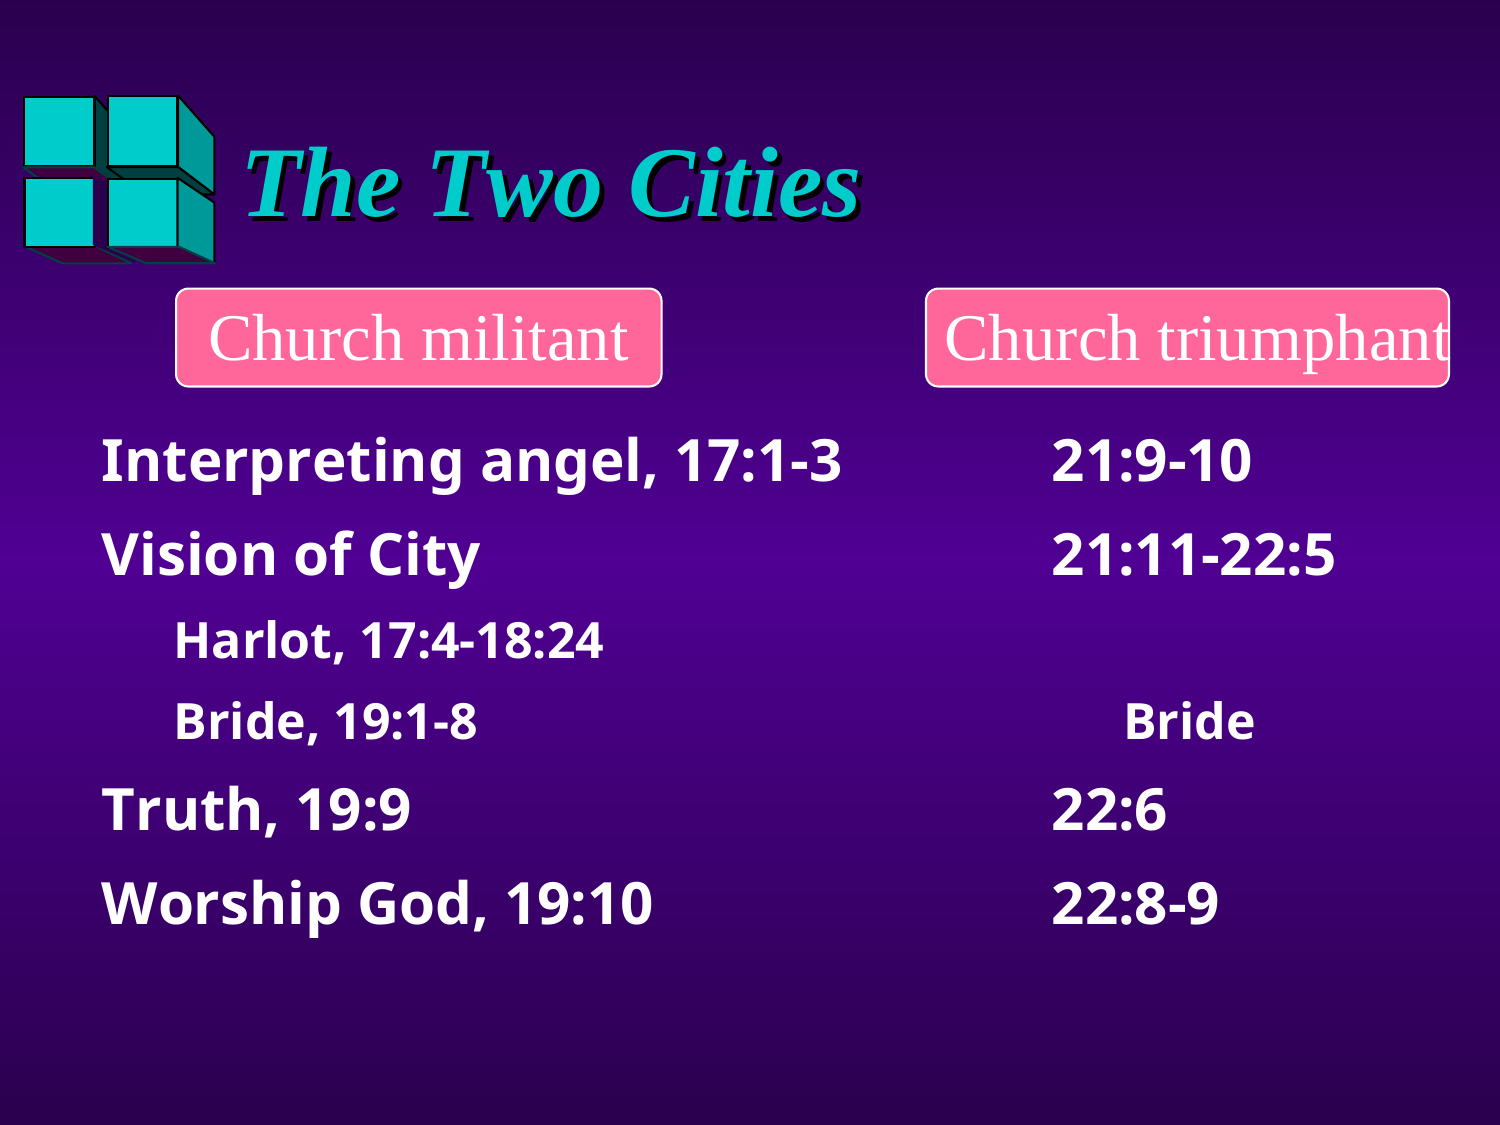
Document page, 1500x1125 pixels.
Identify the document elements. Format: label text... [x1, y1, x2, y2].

list 21:9-10 21:11-22:5 Bride 22:6 22:8-9 [1037, 412, 1463, 1088]
text_box Church triumphant [925, 288, 1449, 387]
title The Two Cities [224, 78, 1388, 288]
list Interpreting angel, 17:1-3 Vision of City Harlot, 17:4-18:24 Bride, 19:1-8 Truth, 19:9 Worship God, 19:10 [87, 412, 1037, 1088]
text_box Church militant [176, 288, 662, 387]
